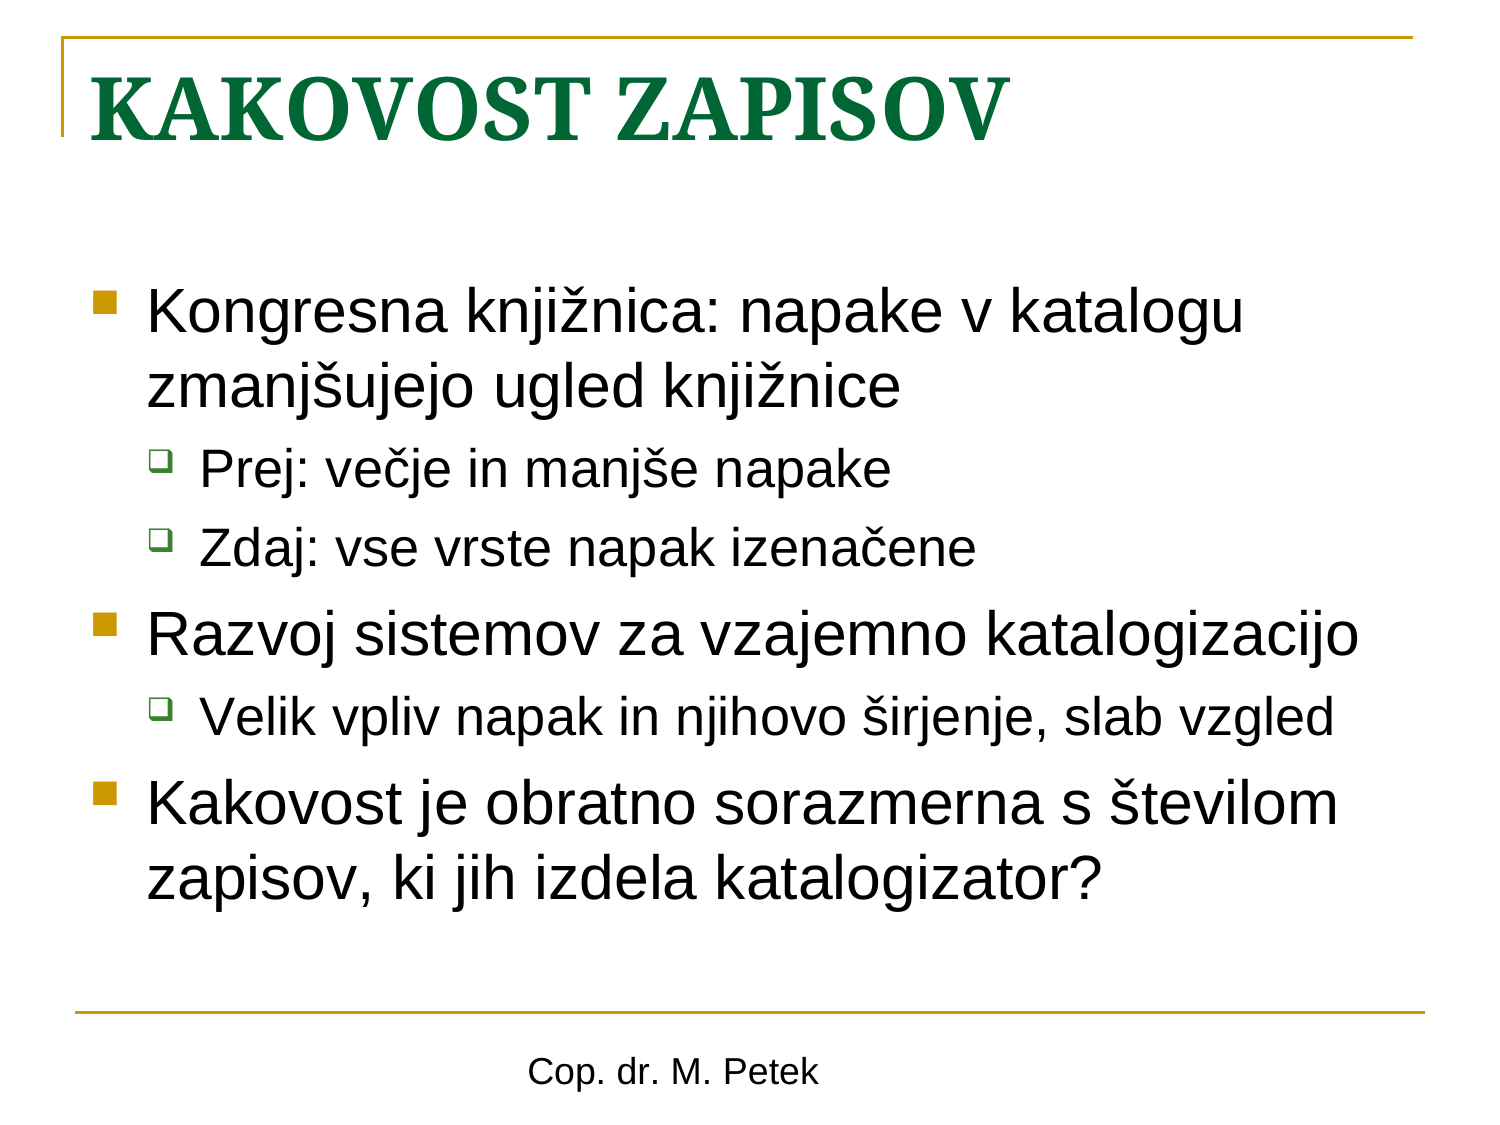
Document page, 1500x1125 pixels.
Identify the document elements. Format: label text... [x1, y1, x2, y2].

title KAKOVOST ZAPISOV [75, 45, 1426, 233]
list Kongresna knjižnica: napake v katalogu zmanjšujejo ugled knjižnice Prej: večje in manjše napake Zdaj: vse vrste napak izenačene Razvoj sistemov za vzajemno katalogizacijo Velik vpliv napak in njihovo širjenje, slab vzgled Kakovost je obratno sorazmerna s številom zapisov, ki jih izdela katalogizator? [75, 262, 1426, 1010]
